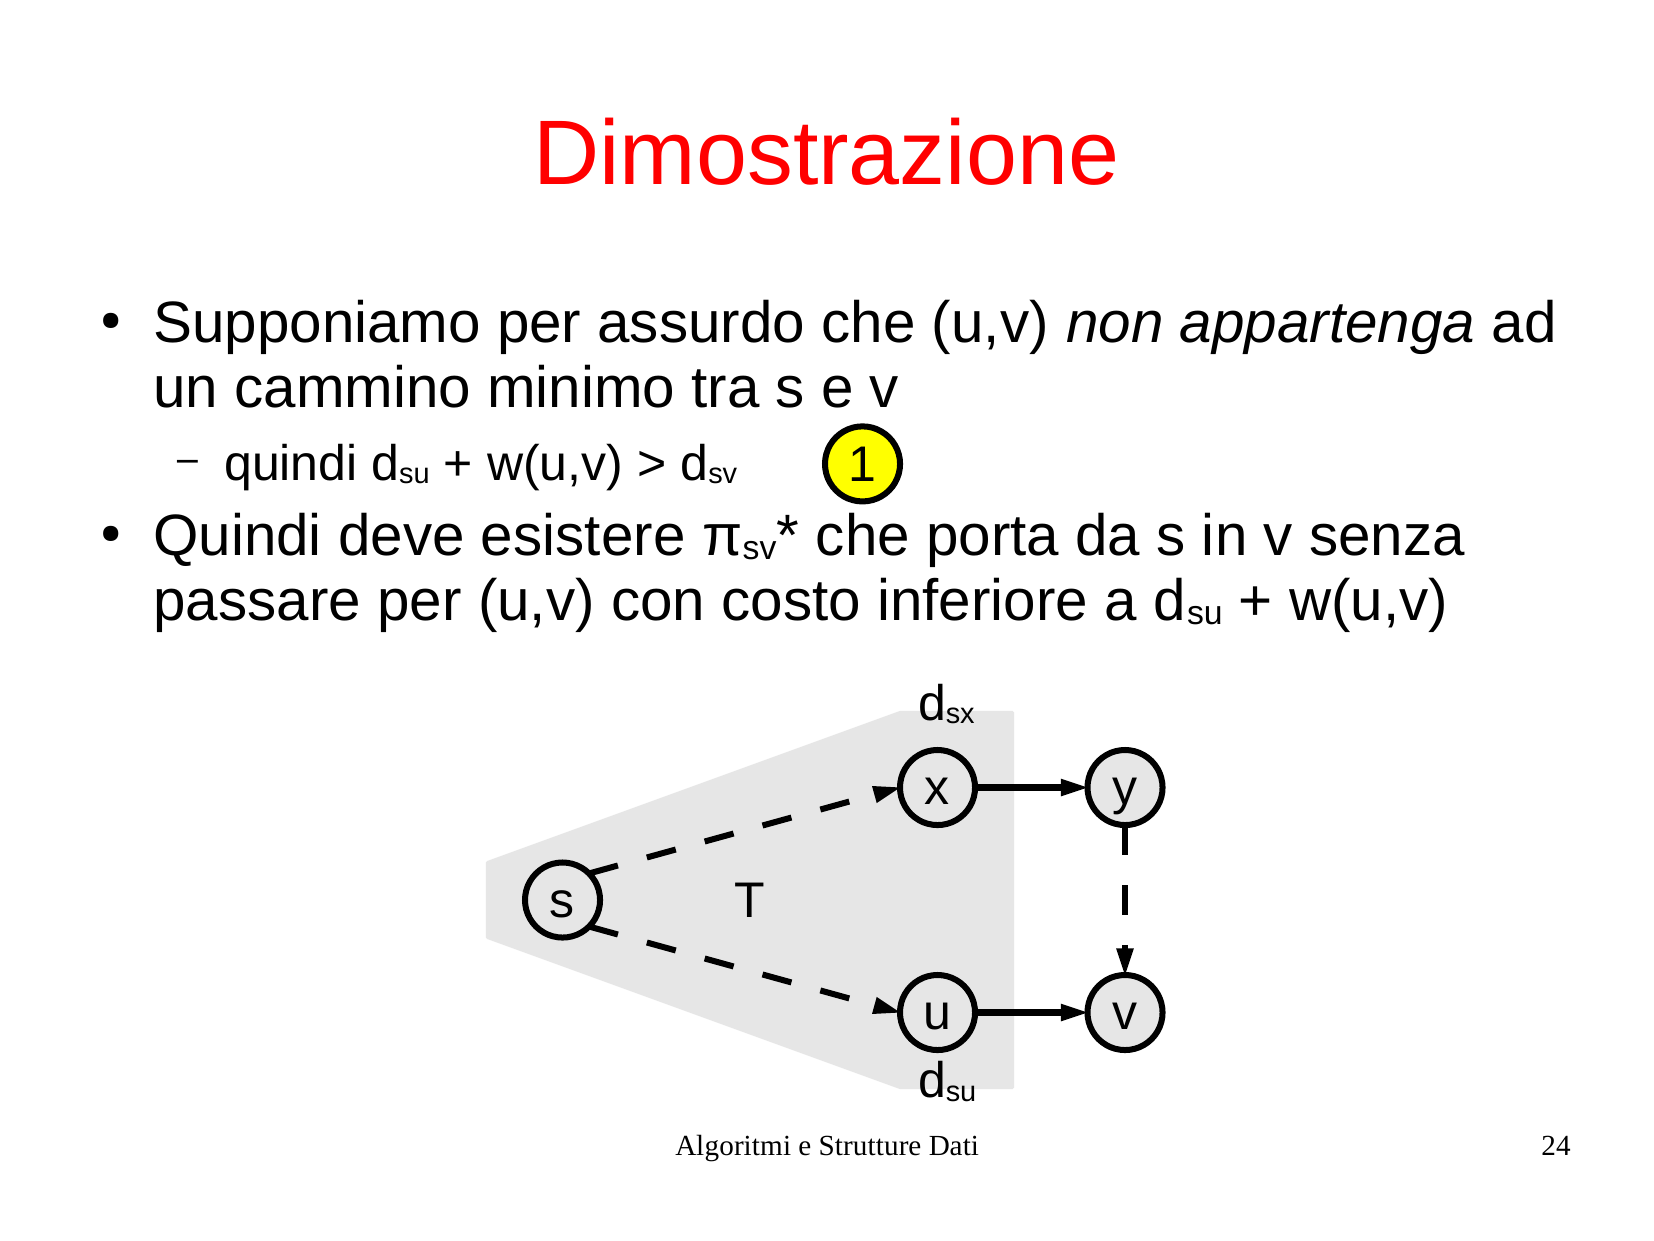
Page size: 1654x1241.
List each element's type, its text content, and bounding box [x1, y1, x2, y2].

text_box dsu [918, 1052, 977, 1126]
text_box y [1087, 750, 1163, 825]
text_box s [525, 862, 601, 938]
text_box dsx [918, 675, 976, 748]
text_box x [900, 750, 975, 826]
text_box u [900, 975, 975, 1051]
text_box 1 [825, 426, 901, 502]
title Dimostrazione [82, 49, 1571, 257]
text_box v [1087, 975, 1163, 1051]
list Supponiamo per assurdo che (u,v) non appartenga ad un cammino minimo tra s e v quindi dsu + w(u,v) > dsv Quindi deve esistere πsv* che porta da s in v senza passare per (u,v) con costo inferiore a dsu + w(u,v) [82, 290, 1571, 1109]
